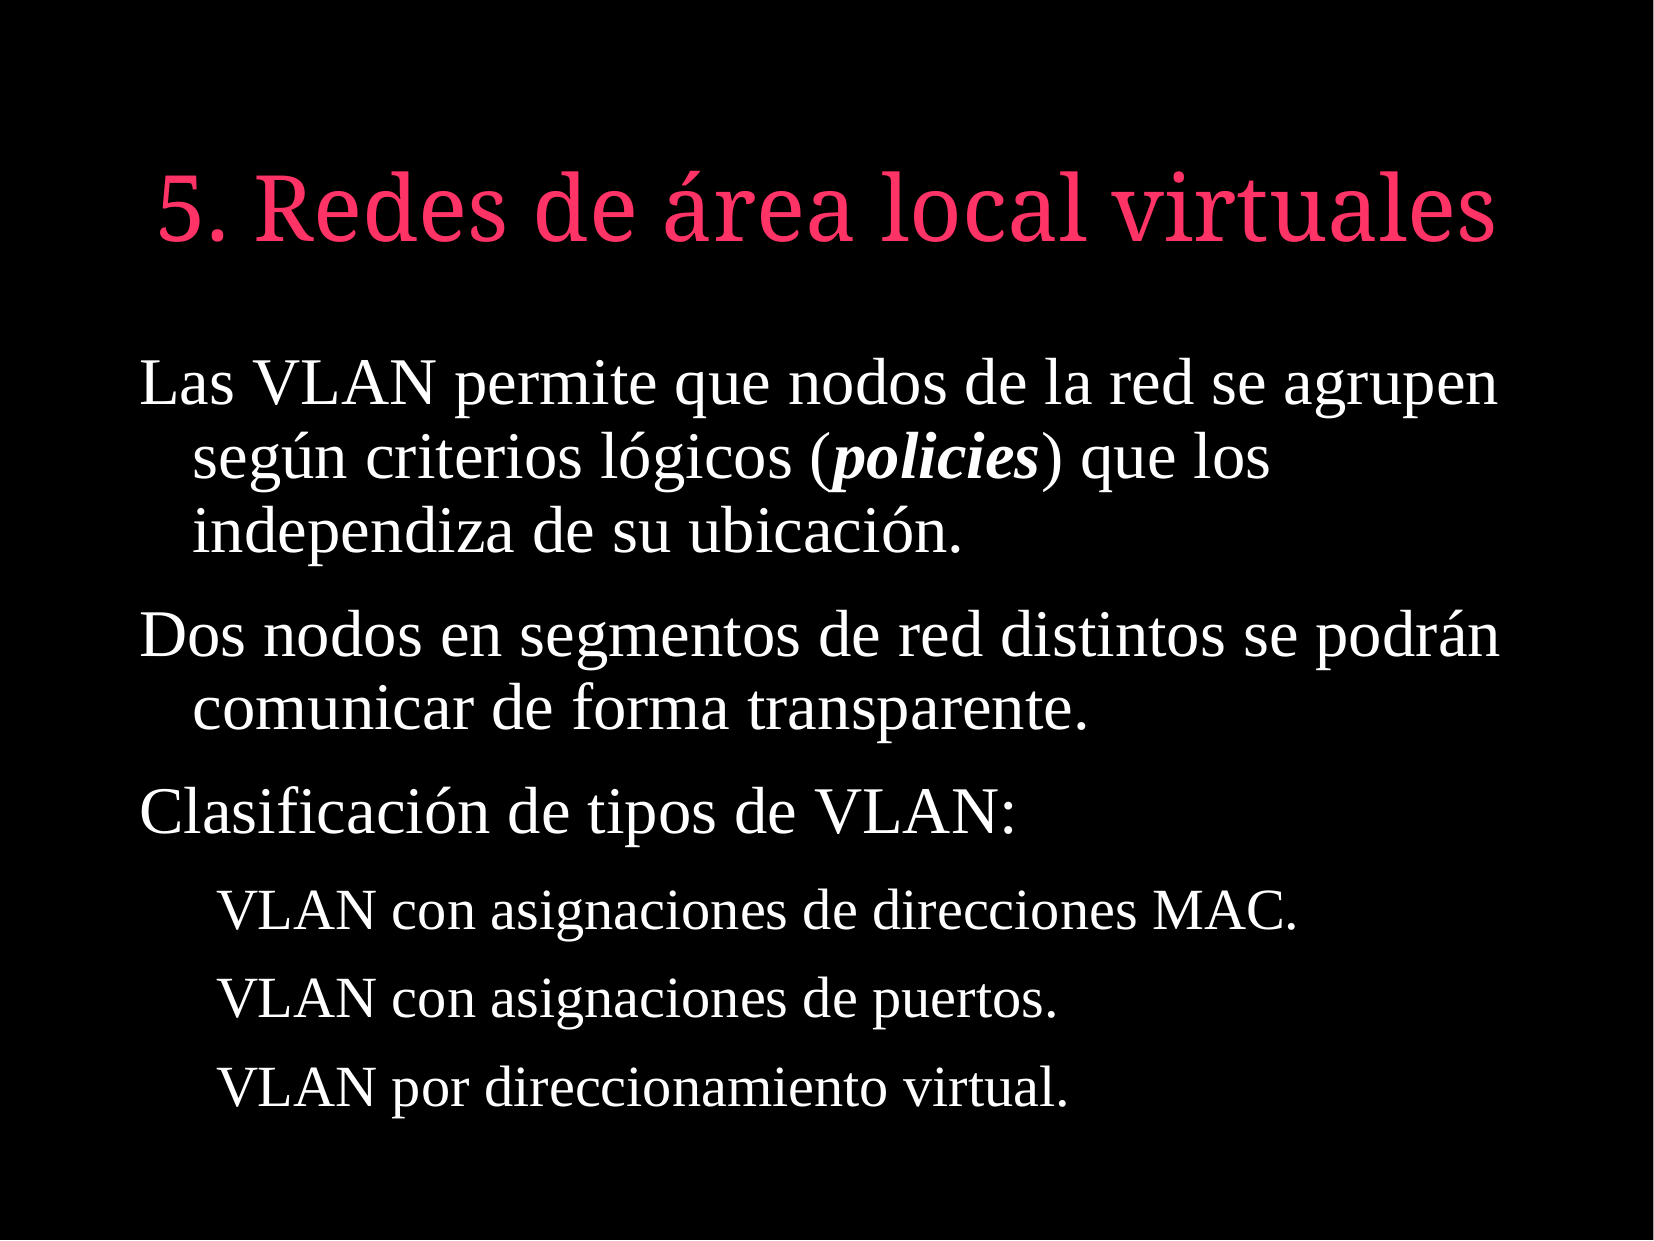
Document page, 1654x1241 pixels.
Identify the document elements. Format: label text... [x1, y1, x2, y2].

list Las VLAN permite que nodos de la red se agrupen según criterios lógicos (policies) que los independiza de su ubicación. Dos nodos en segmentos de red distintos se podrán comunicar de forma transparente. Clasificación de tipos de VLAN: VLAN con asignaciones de direcciones MAC. VLAN con asignaciones de puertos. VLAN por direccionamiento virtual. [121, 344, 1534, 1127]
title 5. Redes de área local virtuales [121, 102, 1534, 311]
